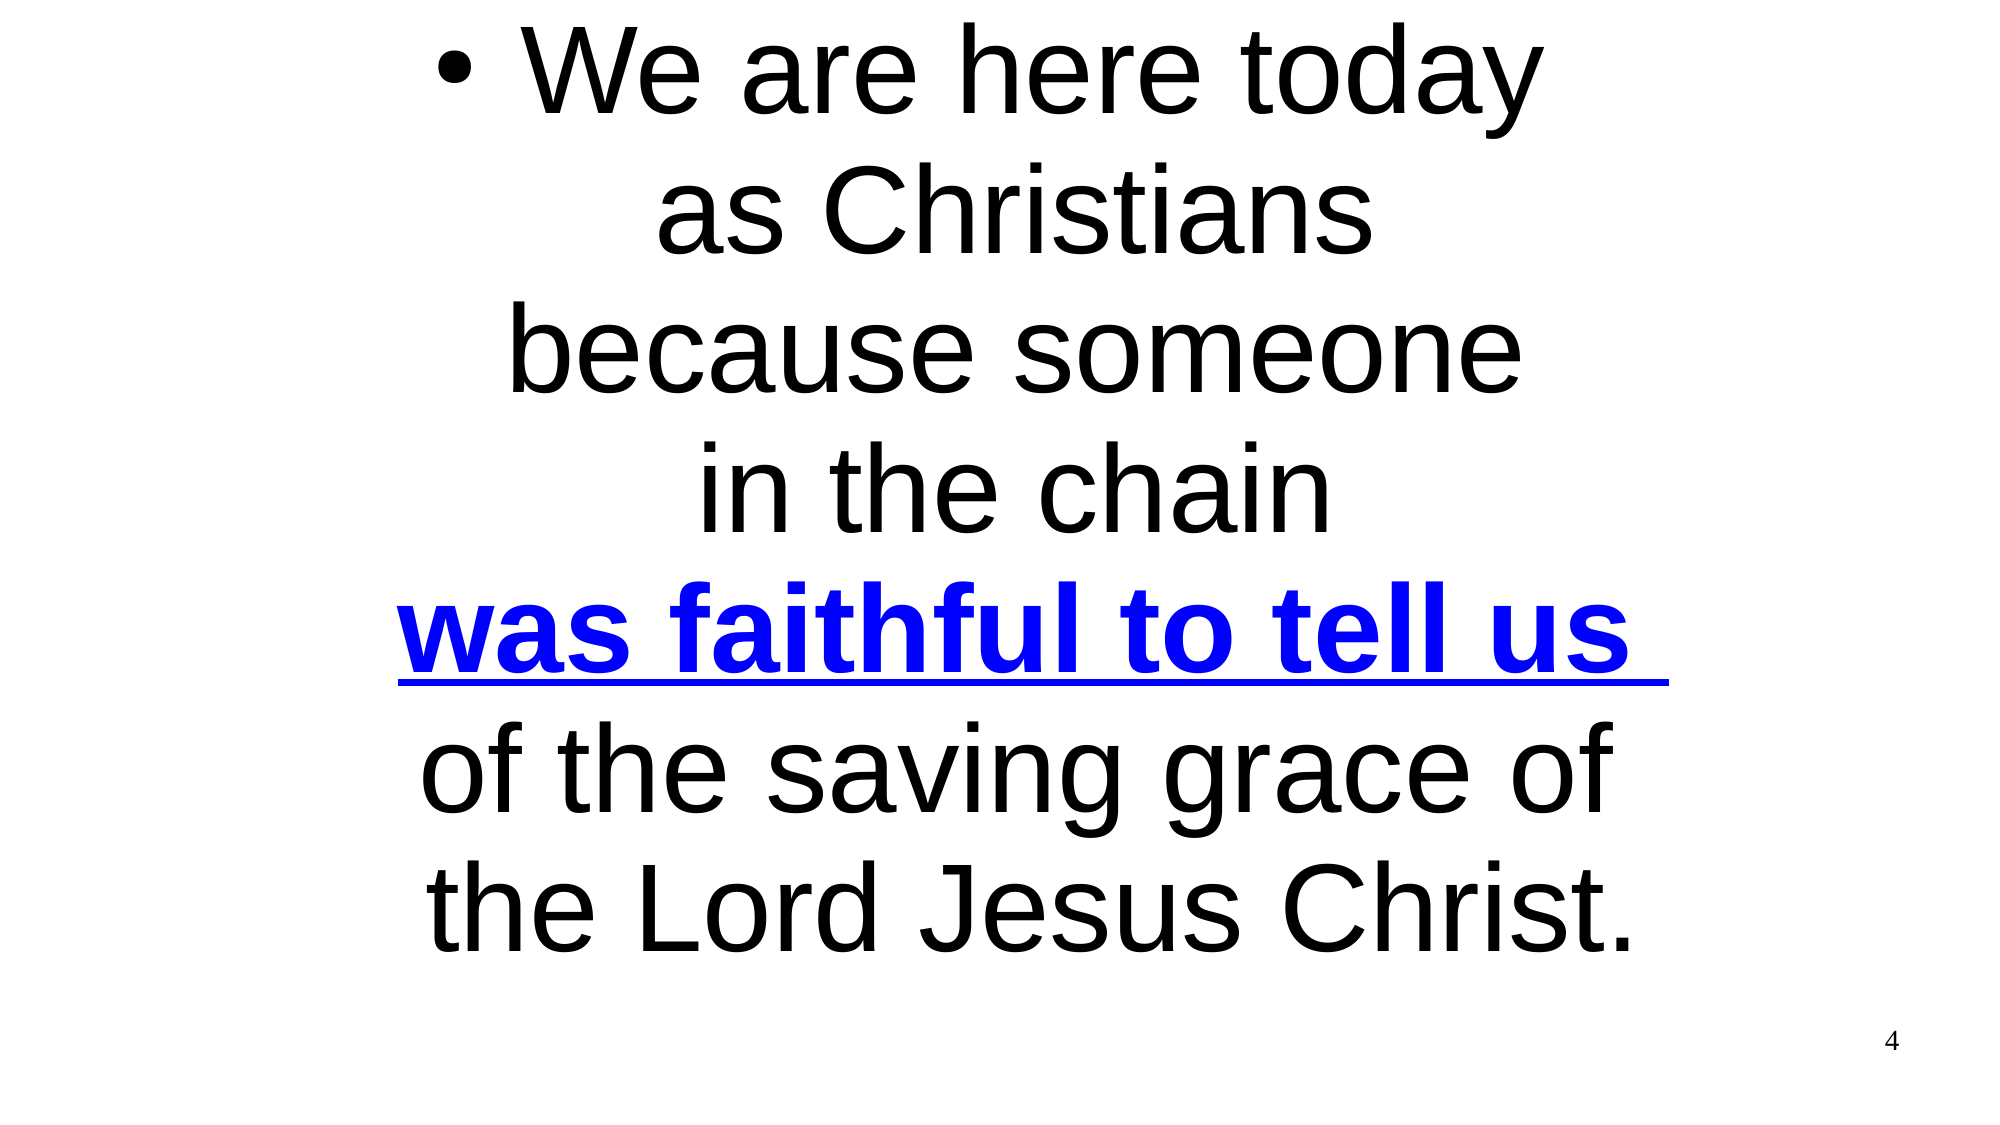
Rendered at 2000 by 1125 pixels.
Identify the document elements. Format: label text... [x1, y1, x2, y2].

list We are here today as Christians because someone in the chain was faithful to tell us of the saving grace of the Lord Jesus Christ. [0, 0, 1996, 1123]
